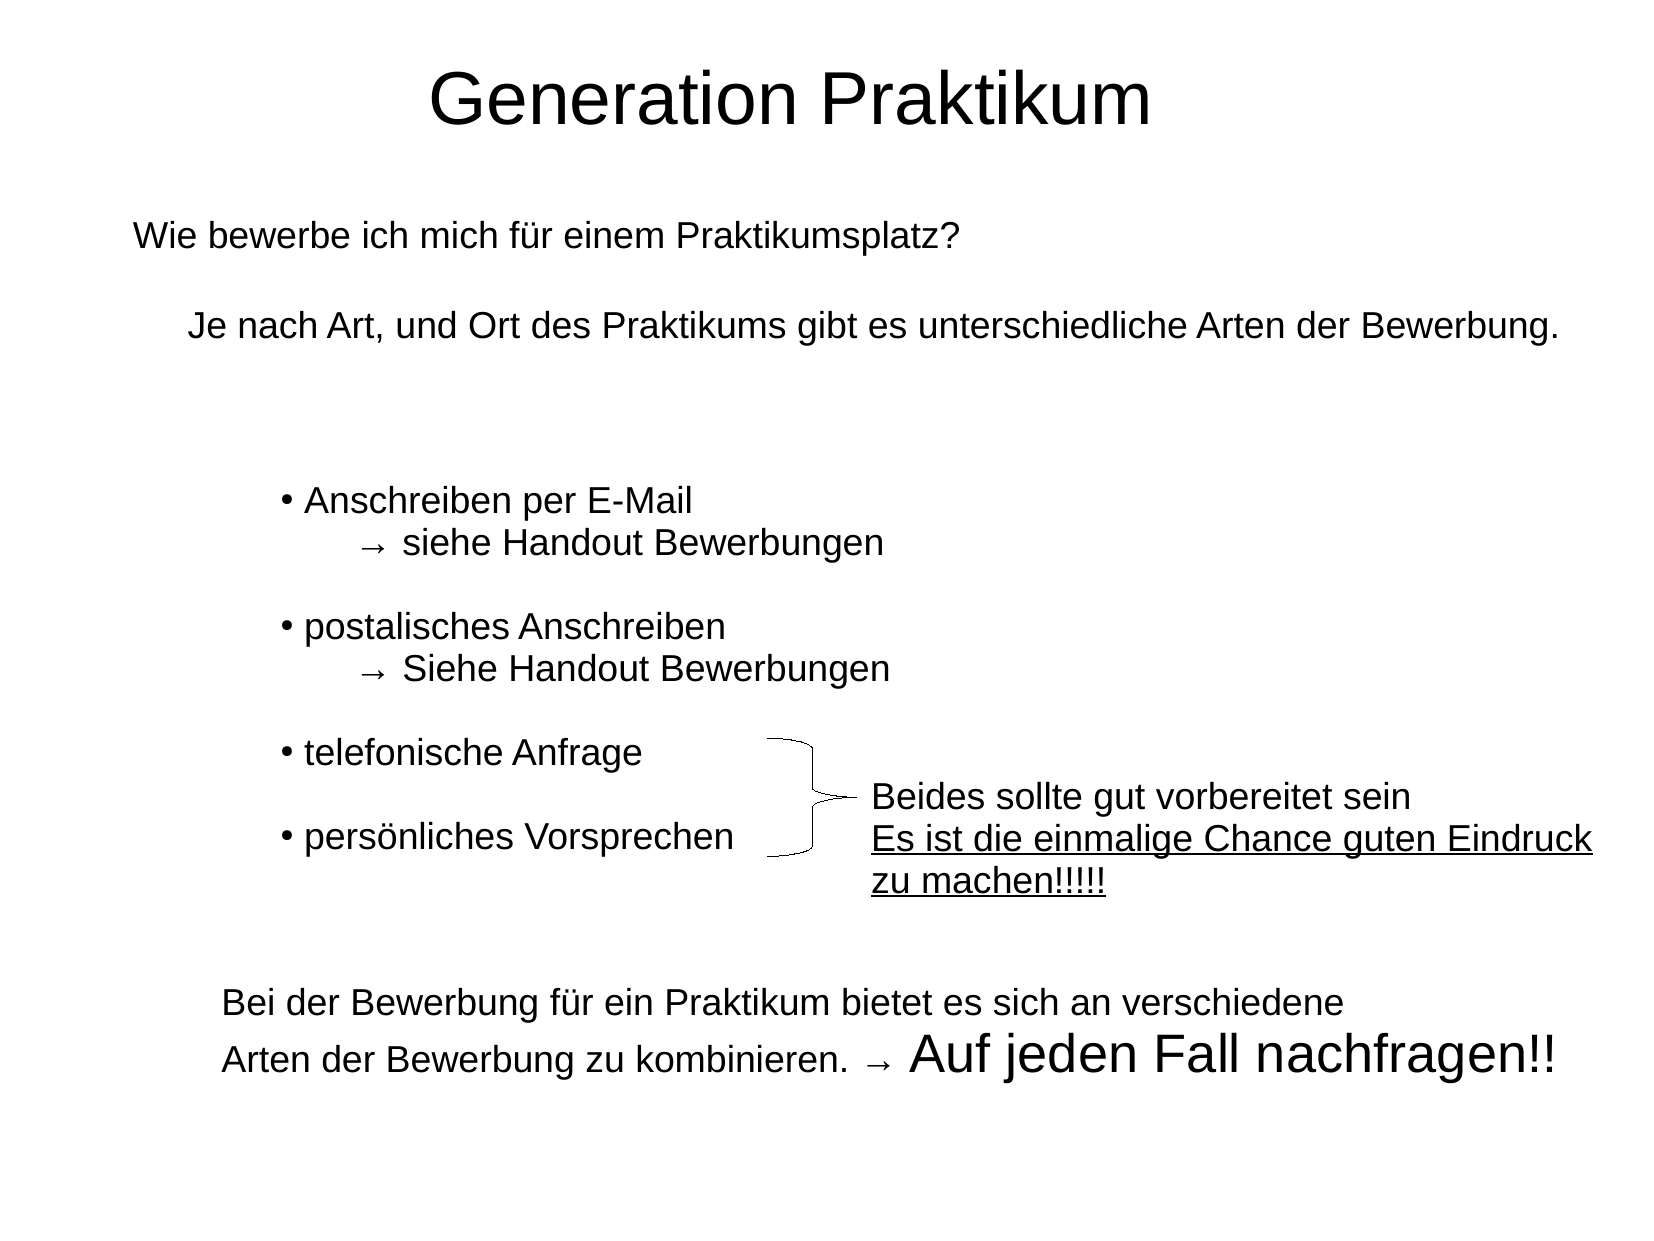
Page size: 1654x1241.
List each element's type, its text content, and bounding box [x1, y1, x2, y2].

text_box Anschreiben per E-Mail → siehe Handout Bewerbungen postalisches Anschreiben → Siehe Handout Bewerbungen telefonische Anfrage persönliches Vorsprechen [265, 472, 945, 908]
text_box Bei der Bewerbung für ein Praktikum bietet es sich an verschiedene Arten der Bewerbung zu kombinieren. → Auf jeden Fall nachfragen!! [206, 974, 1573, 1092]
text_box Je nach Art, und Ort des Praktikums gibt es unterschiedliche Arten der Bewerbung. [172, 297, 1576, 355]
text_box Wie bewerbe ich mich für einem Praktikumsplatz? [118, 206, 1093, 264]
text_box Beides sollte gut vorbereitet sein Es ist die einmalige Chance guten Eindruck zu machen!!!!! [856, 767, 1608, 909]
text_box Generation Praktikum [413, 48, 1270, 148]
